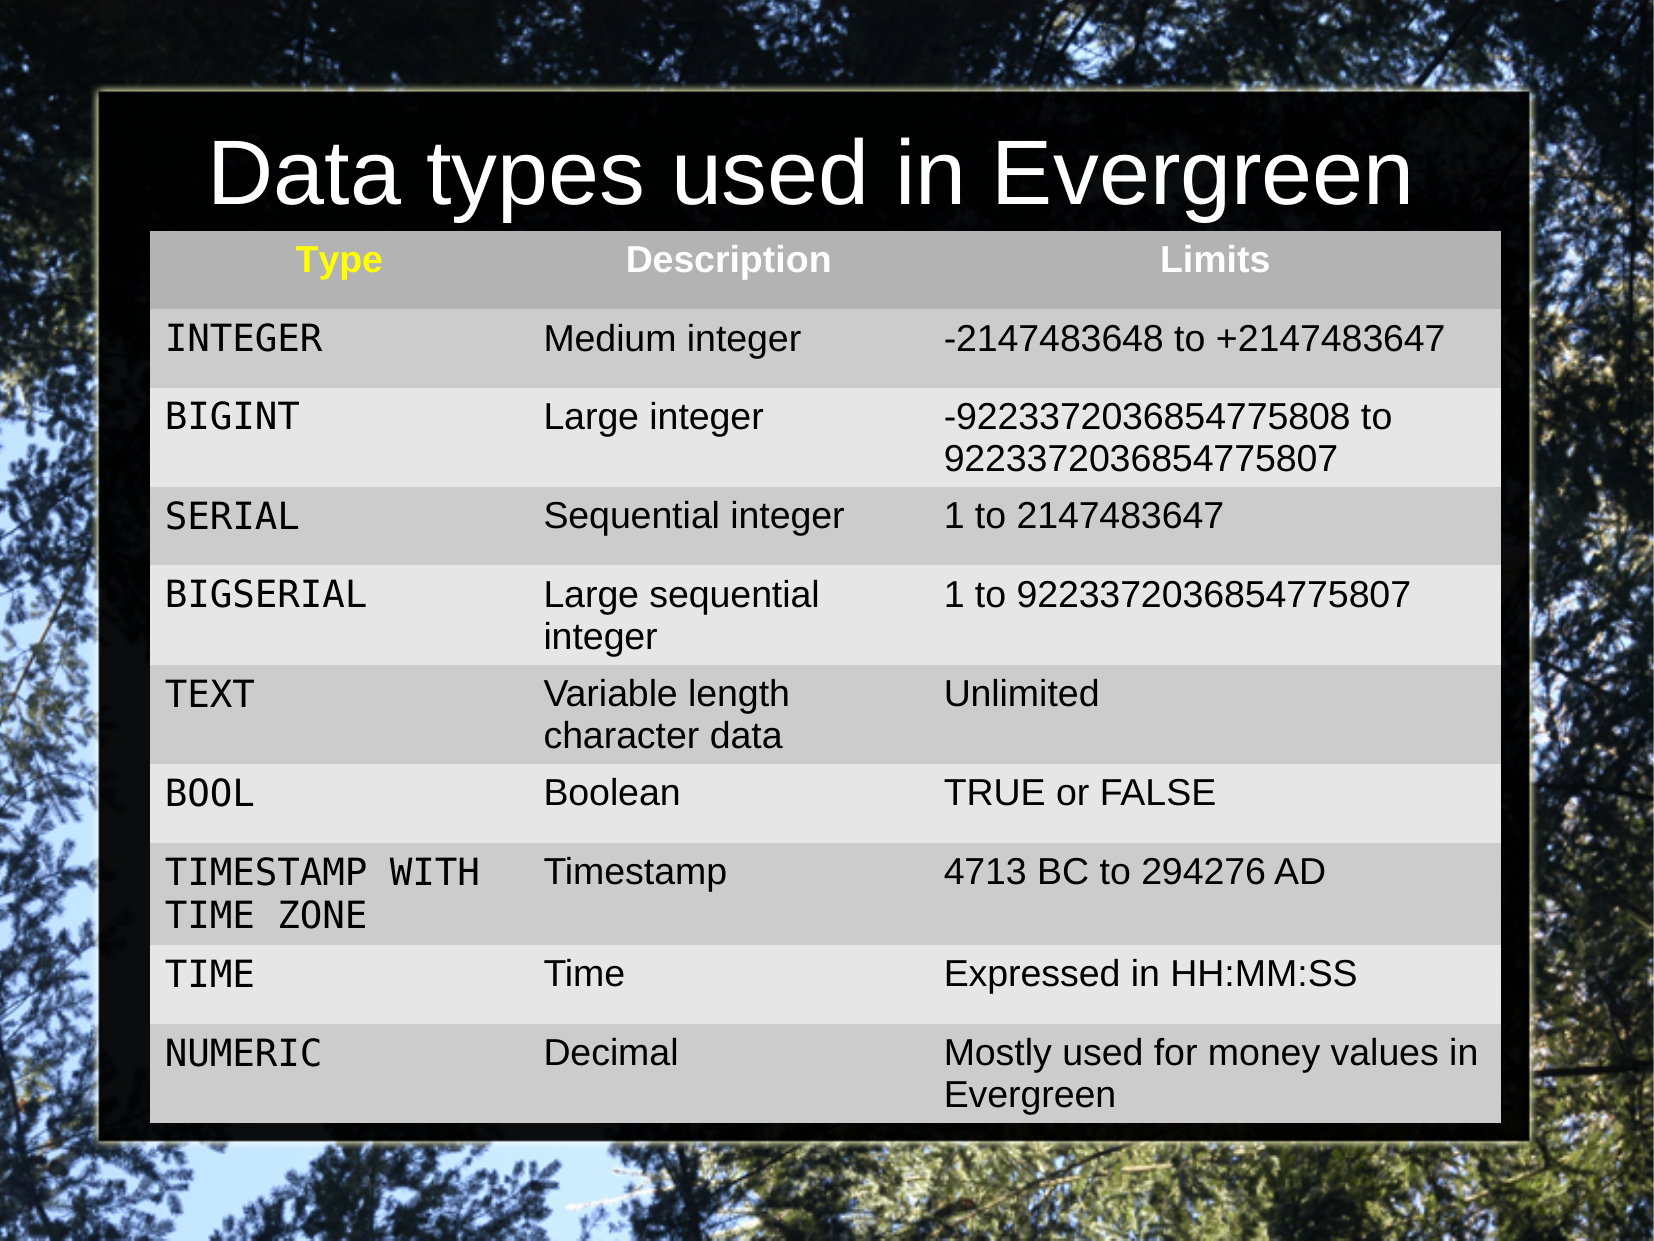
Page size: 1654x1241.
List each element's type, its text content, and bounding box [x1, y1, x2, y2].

table_cell 1 to 2147483647 [929, 487, 1501, 565]
picture [0, 0, 1654, 1241]
table_cell Boolean [529, 764, 929, 843]
table_cell TIMESTAMP WITH TIME ZONE [150, 843, 529, 945]
table_cell -2147483648 to +2147483647 [929, 309, 1501, 388]
table_cell Mostly used for money values in Evergreen [929, 1024, 1501, 1123]
table_cell SERIAL [150, 487, 529, 565]
table_cell BIGSERIAL [150, 565, 529, 665]
table_cell -9223372036854775808 to 9223372036854775807 [929, 388, 1501, 487]
table_cell TRUE or FALSE [929, 764, 1501, 843]
table_cell Time [529, 945, 929, 1024]
table_cell Decimal [529, 1024, 929, 1123]
table_cell INTEGER [150, 309, 529, 388]
table_header Limits [929, 231, 1501, 309]
table_cell Expressed in HH:MM:SS [929, 945, 1501, 1024]
table_cell Variable length character data [529, 665, 929, 764]
table_cell 4713 BC to 294276 AD [929, 843, 1501, 945]
table_cell 1 to 9223372036854775807 [929, 565, 1501, 665]
table_cell BIGINT [150, 388, 529, 487]
table_cell TIME [150, 945, 529, 1024]
title Data types used in Evergreen [88, 88, 1536, 257]
table_cell Sequential integer [529, 487, 929, 565]
table_cell NUMERIC [150, 1024, 529, 1123]
table_cell BOOL [150, 764, 529, 843]
table_cell Timestamp [529, 843, 929, 945]
table_header Type [150, 231, 529, 309]
table_cell Unlimited [929, 665, 1501, 764]
table_header Description [529, 231, 929, 309]
table_cell Large integer [529, 388, 929, 487]
table_cell TEXT [150, 665, 529, 764]
table_cell Medium integer [529, 309, 929, 388]
table_cell Large sequential integer [529, 565, 929, 665]
